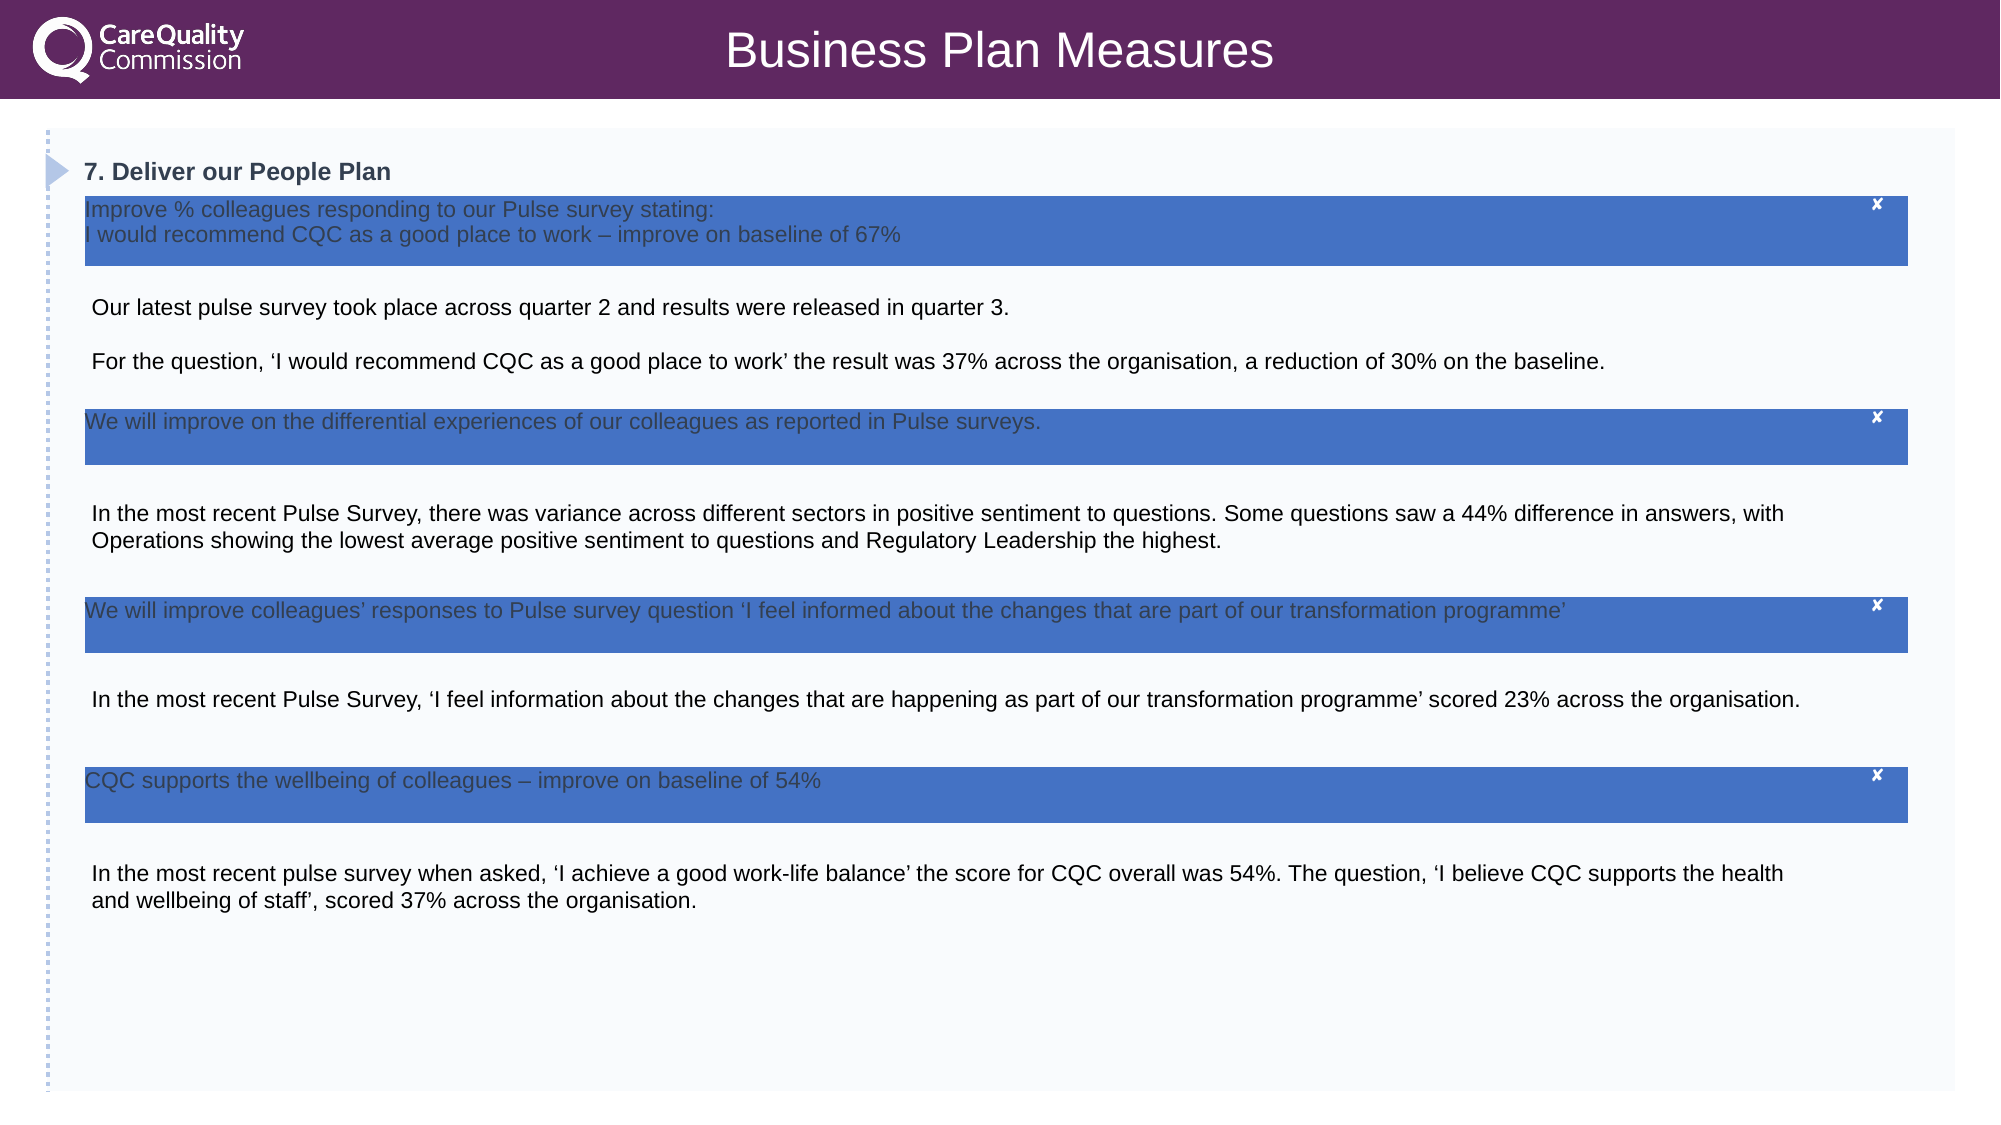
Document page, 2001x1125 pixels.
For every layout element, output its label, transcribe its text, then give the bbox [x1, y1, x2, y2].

text_box Business Plan Measures [641, 9, 1358, 86]
table_header CQC supports the wellbeing of colleagues – improve on baseline of 54% [85, 767, 1848, 823]
table_header  [1848, 597, 1908, 653]
table_header  [1848, 409, 1908, 465]
table_header  [1848, 767, 1908, 823]
table_header Improve % colleagues responding to our Pulse survey stating: I would recommend CQC as a good place to work – improve on baseline of 67% [85, 196, 1848, 266]
text_box In the most recent Pulse Survey, there was variance across different sectors in positive sentiment to questions. Some questions saw a 44% difference in answers, with Operations showing the lowest average positive sentiment to questions and Regulatory Leadership the highest. [76, 490, 1901, 562]
text_box 7. Deliver our People Plan [69, 147, 1893, 194]
table_header We will improve colleagues’ responses to Pulse survey question ‘I feel informed about the changes that are part of our transformation programme’ [85, 597, 1848, 653]
text_box [0, 0, 2000, 99]
table_header We will improve on the differential experiences of our colleagues as reported in Pulse surveys. [85, 409, 1848, 465]
text_box In the most recent pulse survey when asked, ‘I achieve a good work-life balance’ the score for CQC overall was 54%. The question, ‘I believe CQC supports the health and wellbeing of staff’, scored 37% across the organisation. [76, 851, 1820, 922]
text_box In the most recent Pulse Survey, ‘I feel information about the changes that are happening as part of our transformation programme’ scored 23% across the organisation. [76, 677, 1901, 721]
table_header  [1848, 196, 1908, 266]
text_box [45, 128, 1955, 1091]
text_box Our latest pulse survey took place across quarter 2 and results were released in quarter 3. For the question, ‘I would recommend CQC as a good place to work’ the result was 37% across the organisation, a reduction of 30% on the baseline. [76, 284, 1901, 384]
picture [32, 16, 245, 84]
